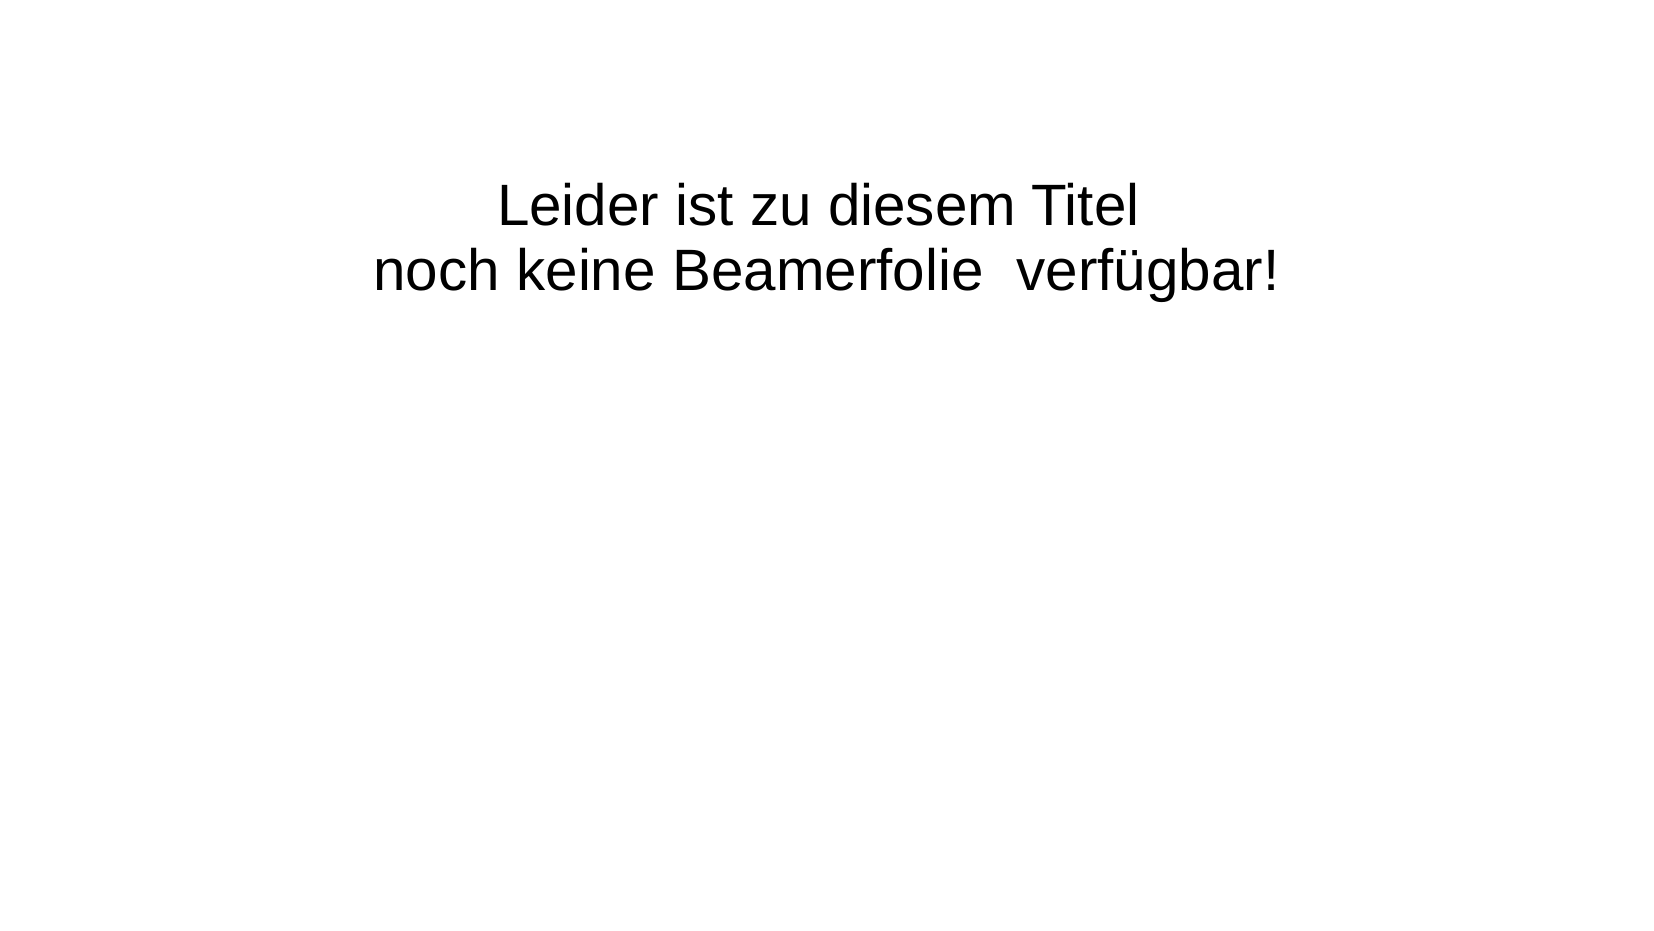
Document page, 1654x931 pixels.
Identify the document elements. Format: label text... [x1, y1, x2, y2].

text_box Leider ist zu diesem Titel noch keine Beamerfolie verfügbar! [141, 165, 1512, 311]
